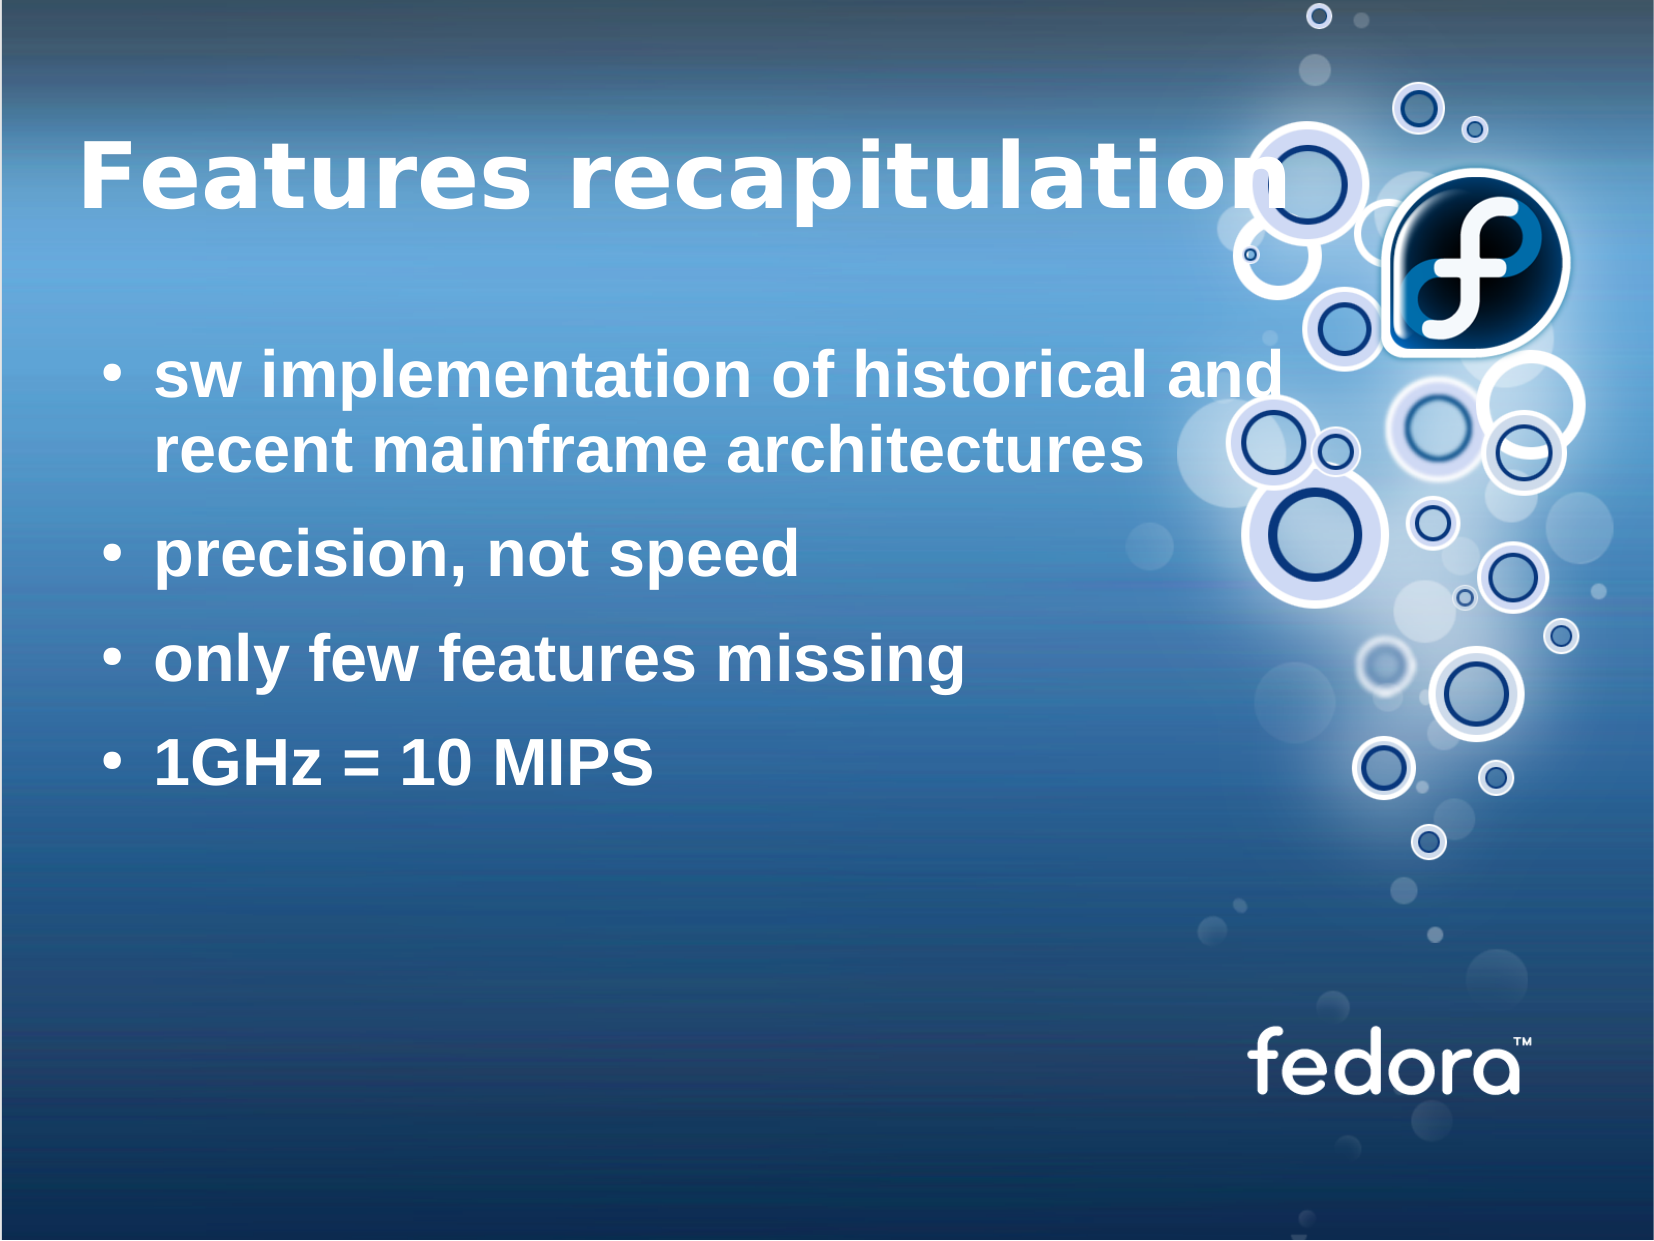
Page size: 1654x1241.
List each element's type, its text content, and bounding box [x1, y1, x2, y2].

list sw implementation of historical and recent mainframe architectures precision, not speed only few features missing 1GHz = 10 MIPS [82, 337, 1388, 1156]
title Features recapitulation [76, 73, 1565, 281]
picture [1, 0, 1654, 1240]
